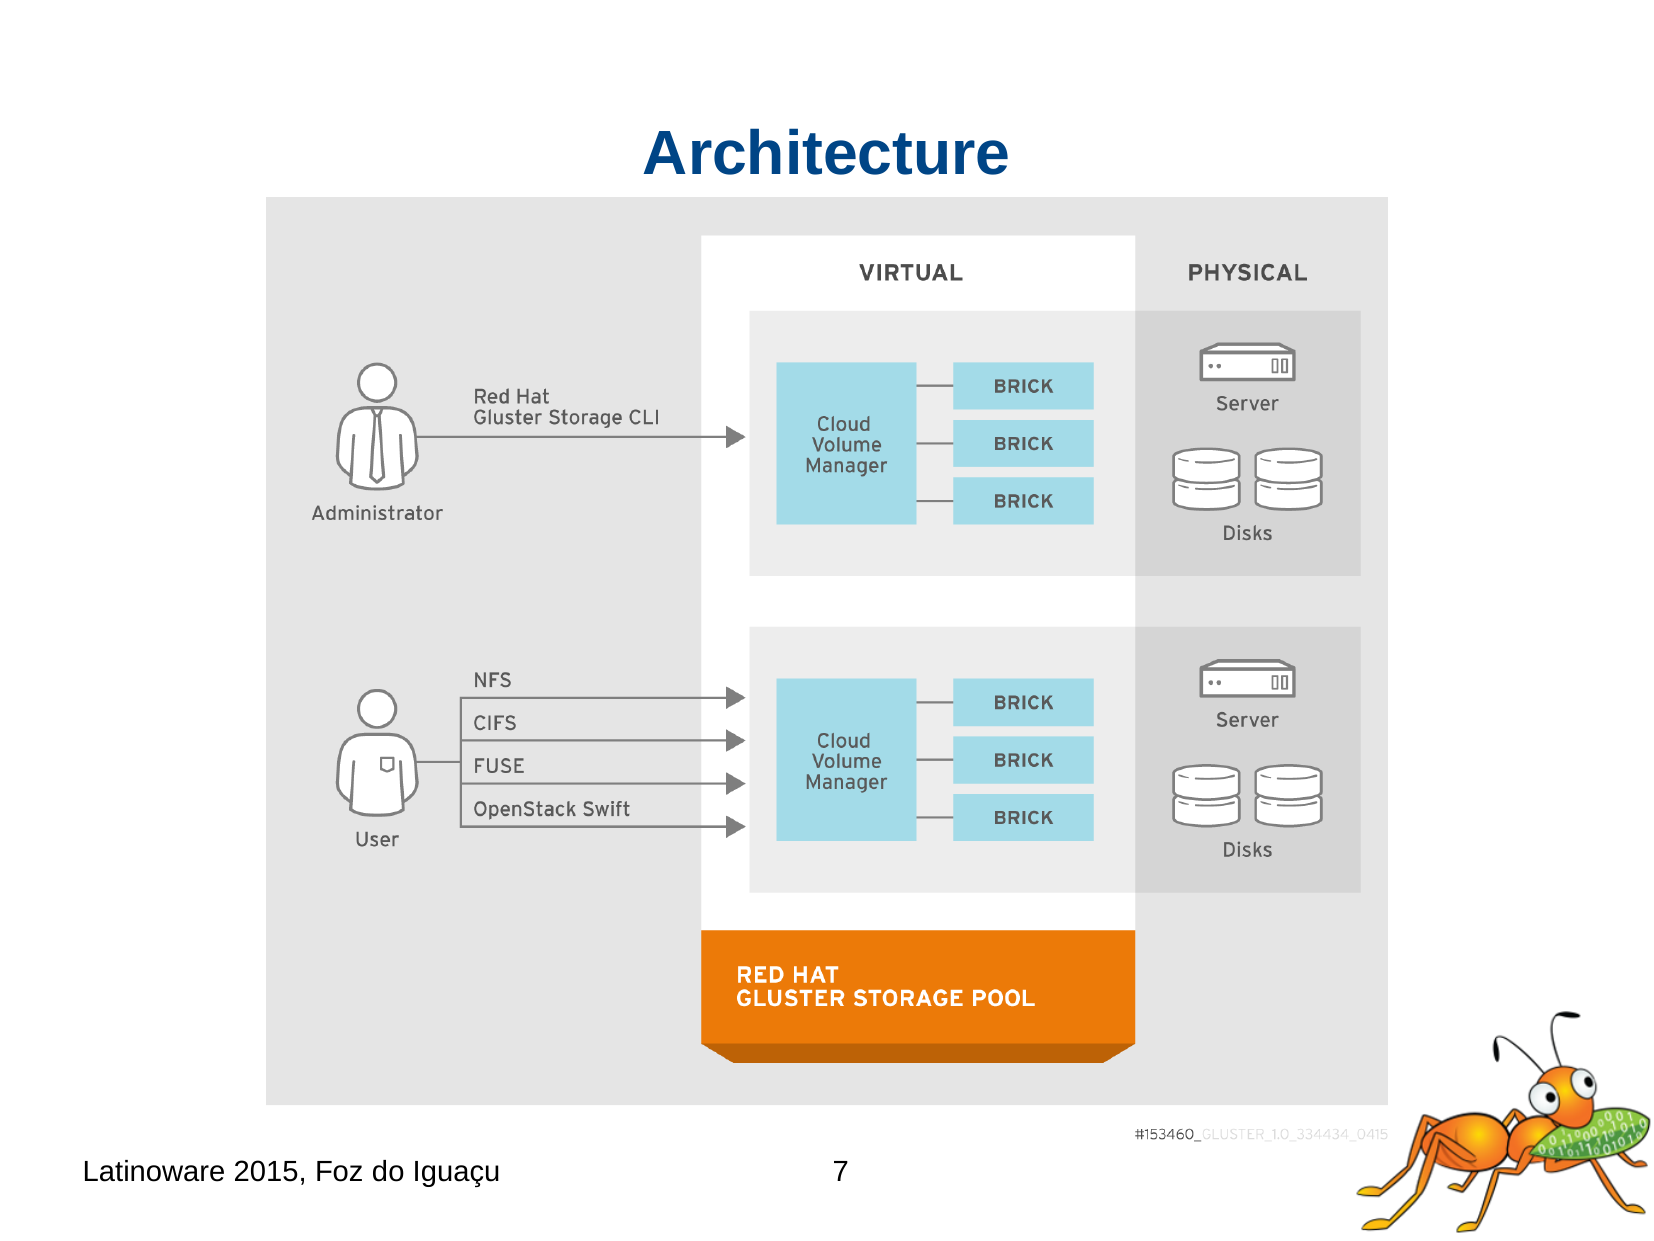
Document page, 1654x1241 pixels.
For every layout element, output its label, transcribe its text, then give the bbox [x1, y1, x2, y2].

picture [266, 257, 1654, 1235]
title Architecture [82, 49, 1571, 257]
